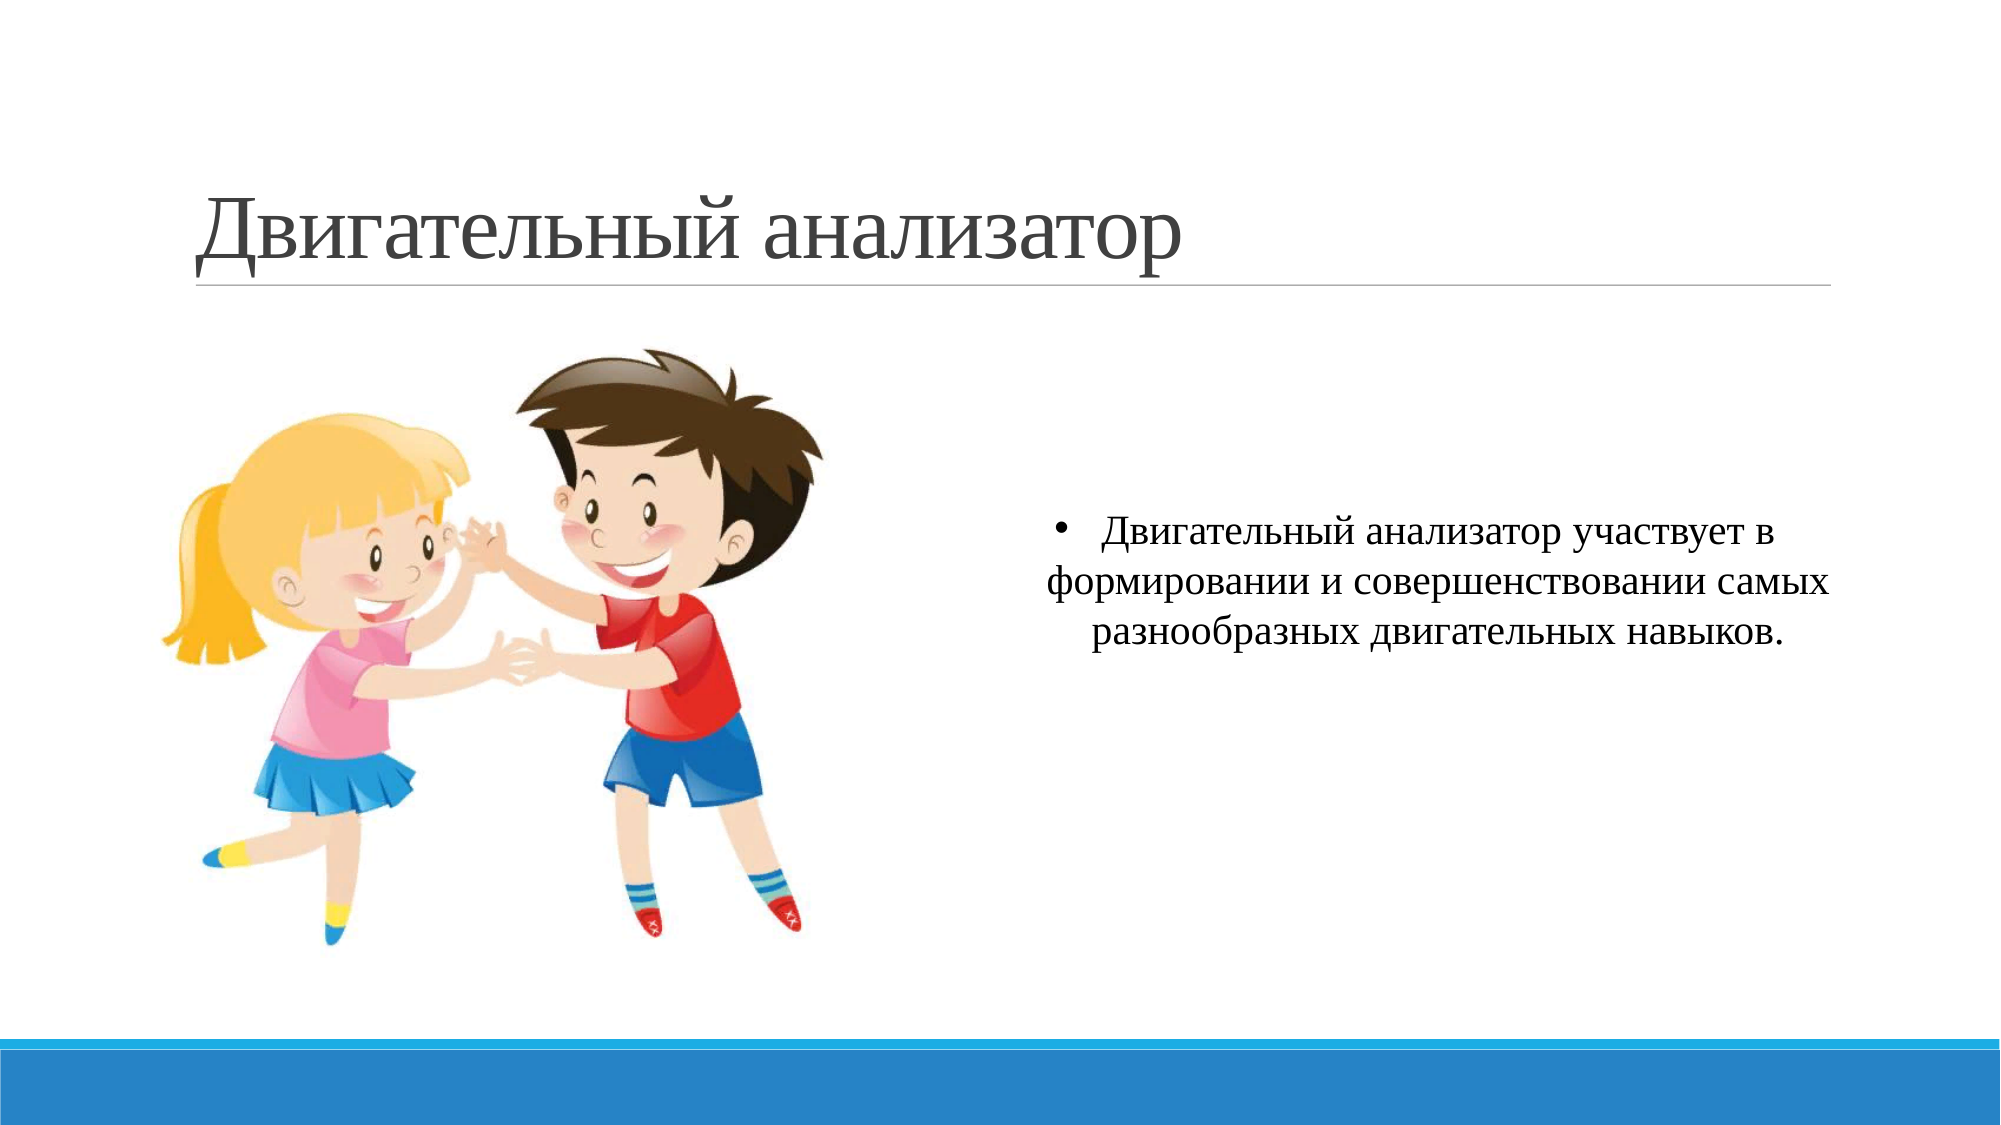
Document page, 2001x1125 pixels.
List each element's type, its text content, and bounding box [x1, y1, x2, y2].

picture [132, 317, 853, 978]
title Двигательный анализатор [180, 47, 1830, 285]
text_box Двигательный анализатор участвует в формировании и совершенствовании самых разнообразных двигательных навыков. [921, 495, 1909, 711]
